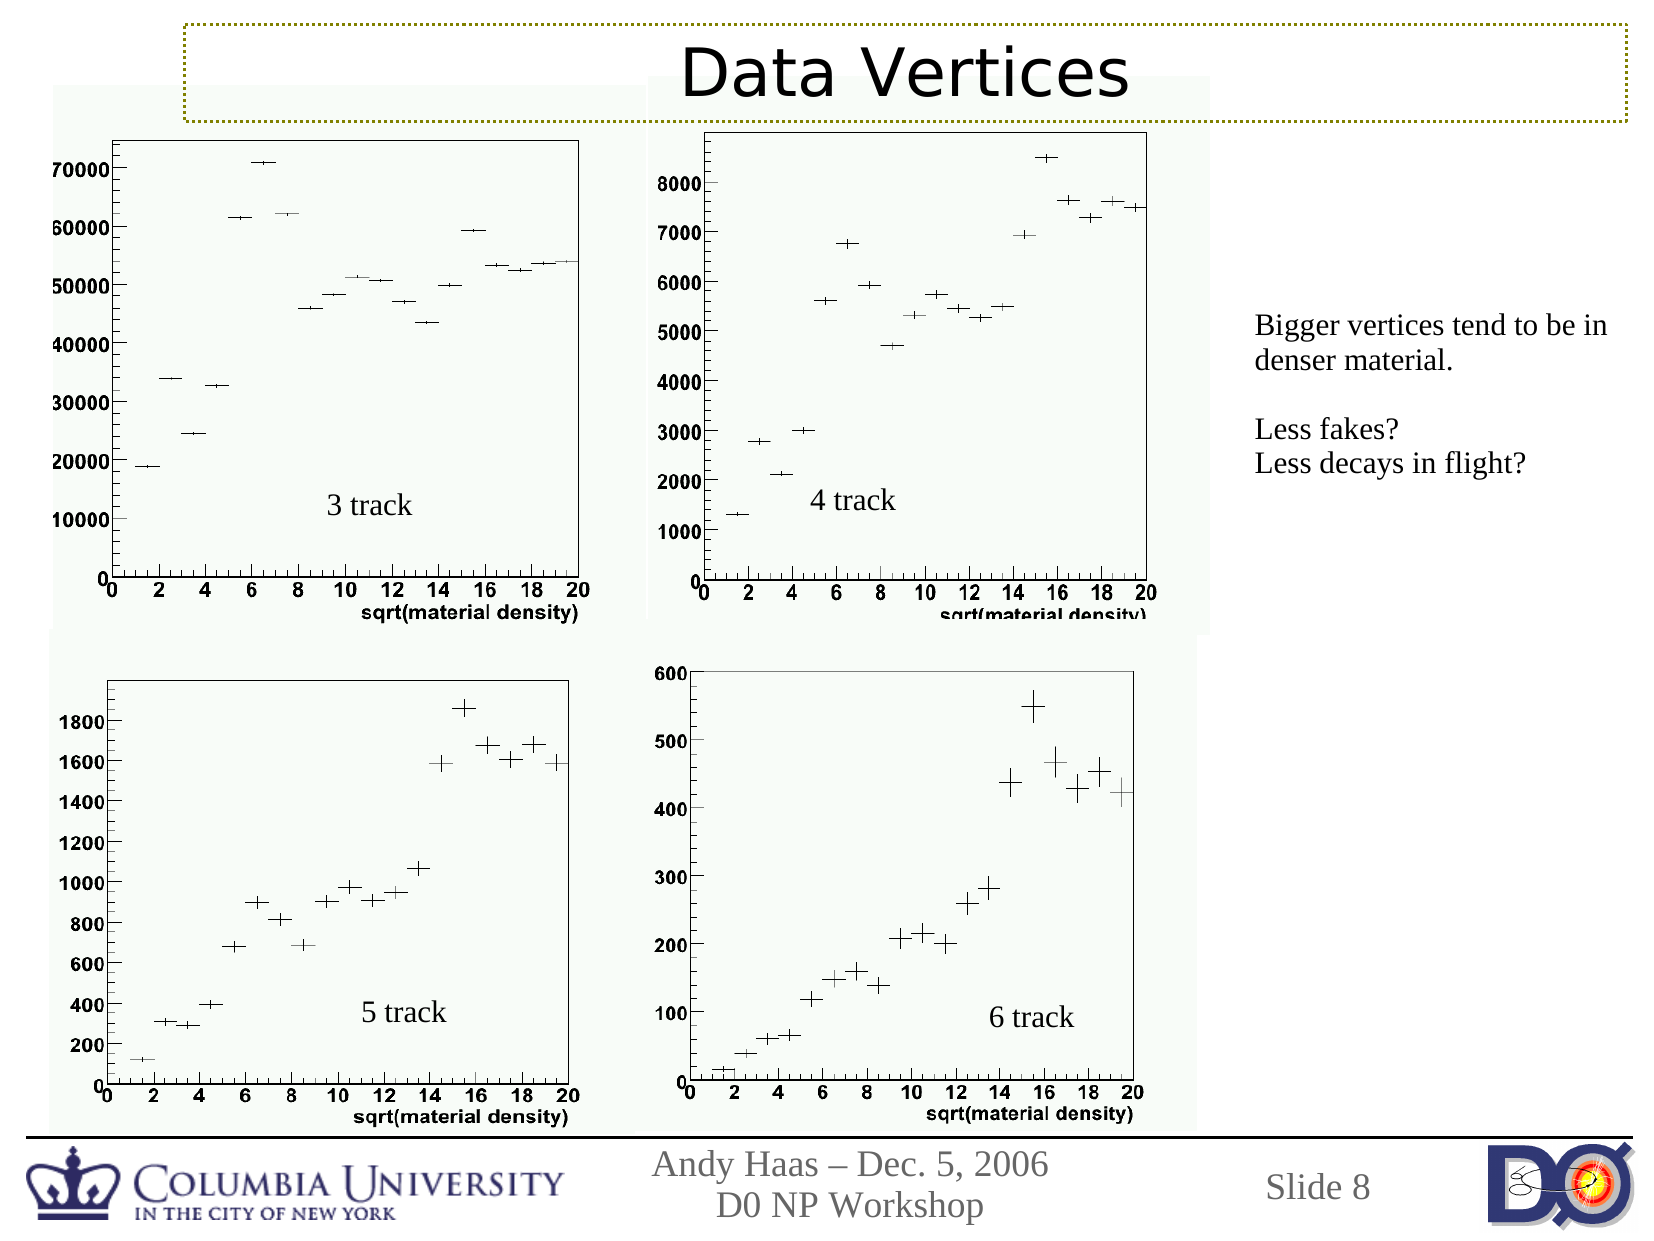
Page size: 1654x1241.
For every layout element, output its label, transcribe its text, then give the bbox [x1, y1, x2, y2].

text_box 6 track [988, 999, 1075, 1036]
text_box 5 track [361, 994, 448, 1031]
picture [49, 85, 1210, 1134]
picture [1479, 1140, 1639, 1233]
title Data Vertices [184, 24, 1627, 122]
text_box 4 track [810, 482, 897, 519]
text_box 3 track [326, 487, 413, 523]
text_box Bigger vertices tend to be in denser material. Less fakes? Less decays in flight? [1254, 307, 1625, 486]
picture [26, 1146, 565, 1220]
